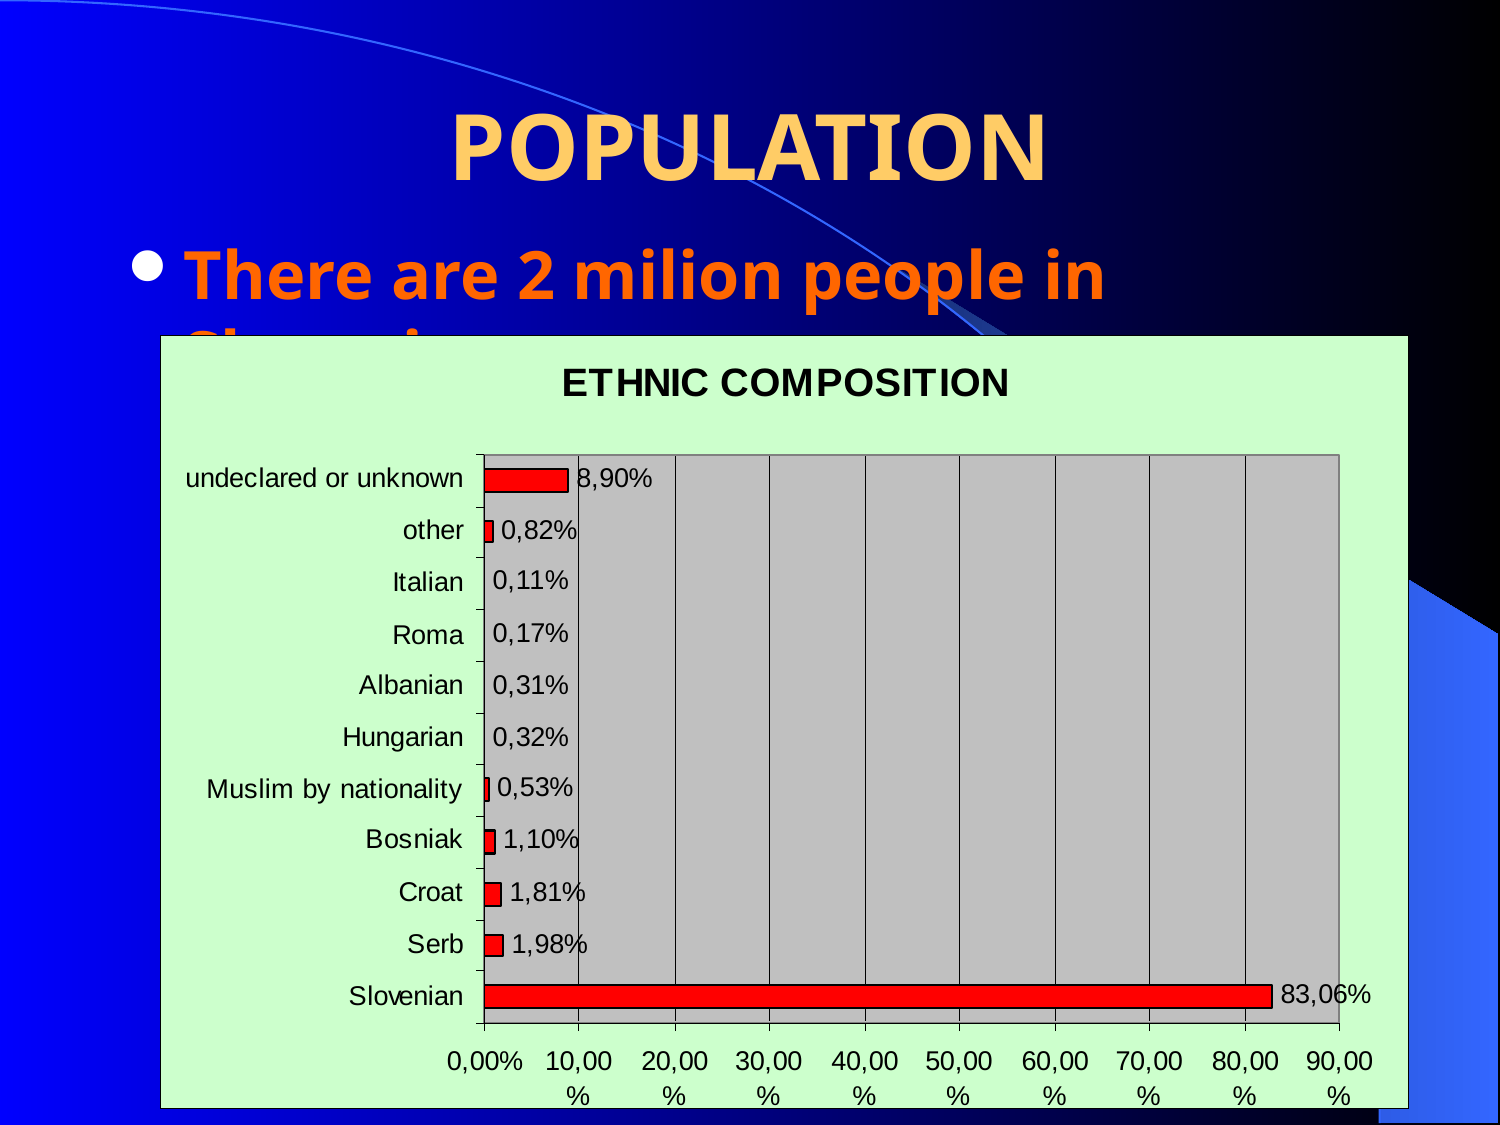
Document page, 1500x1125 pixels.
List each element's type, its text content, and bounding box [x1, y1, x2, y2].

picture [150, 324, 1421, 1119]
title POPULATION [112, 50, 1388, 224]
list There are 2 milion people in Slovenia [112, 224, 1388, 900]
